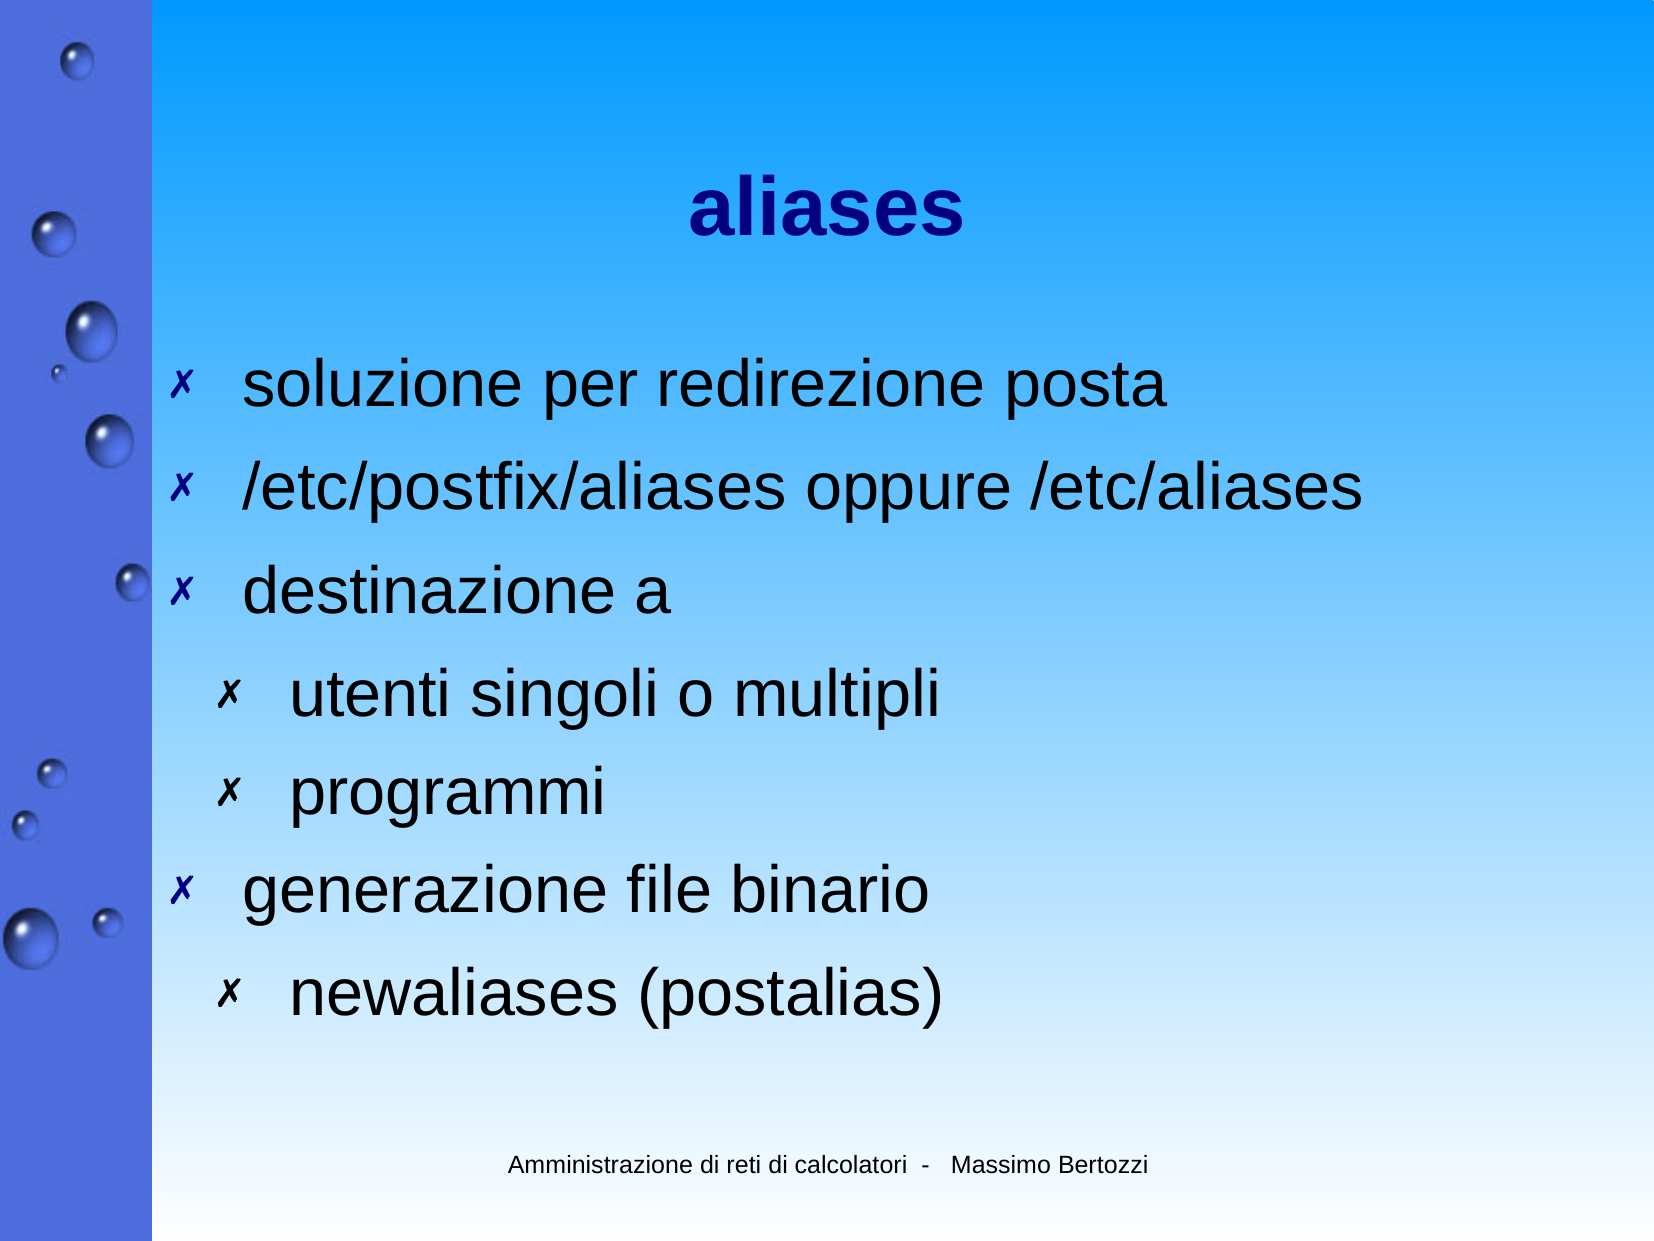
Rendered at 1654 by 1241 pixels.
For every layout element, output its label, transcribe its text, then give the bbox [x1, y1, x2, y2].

list soluzione per redirezione posta /etc/postfix/aliases oppure /etc/aliases destinazione a utenti singoli o multipli programmi generazione file binario newaliases (postalias) [159, 346, 1572, 1128]
picture [0, 0, 152, 1241]
title aliases [121, 102, 1534, 311]
